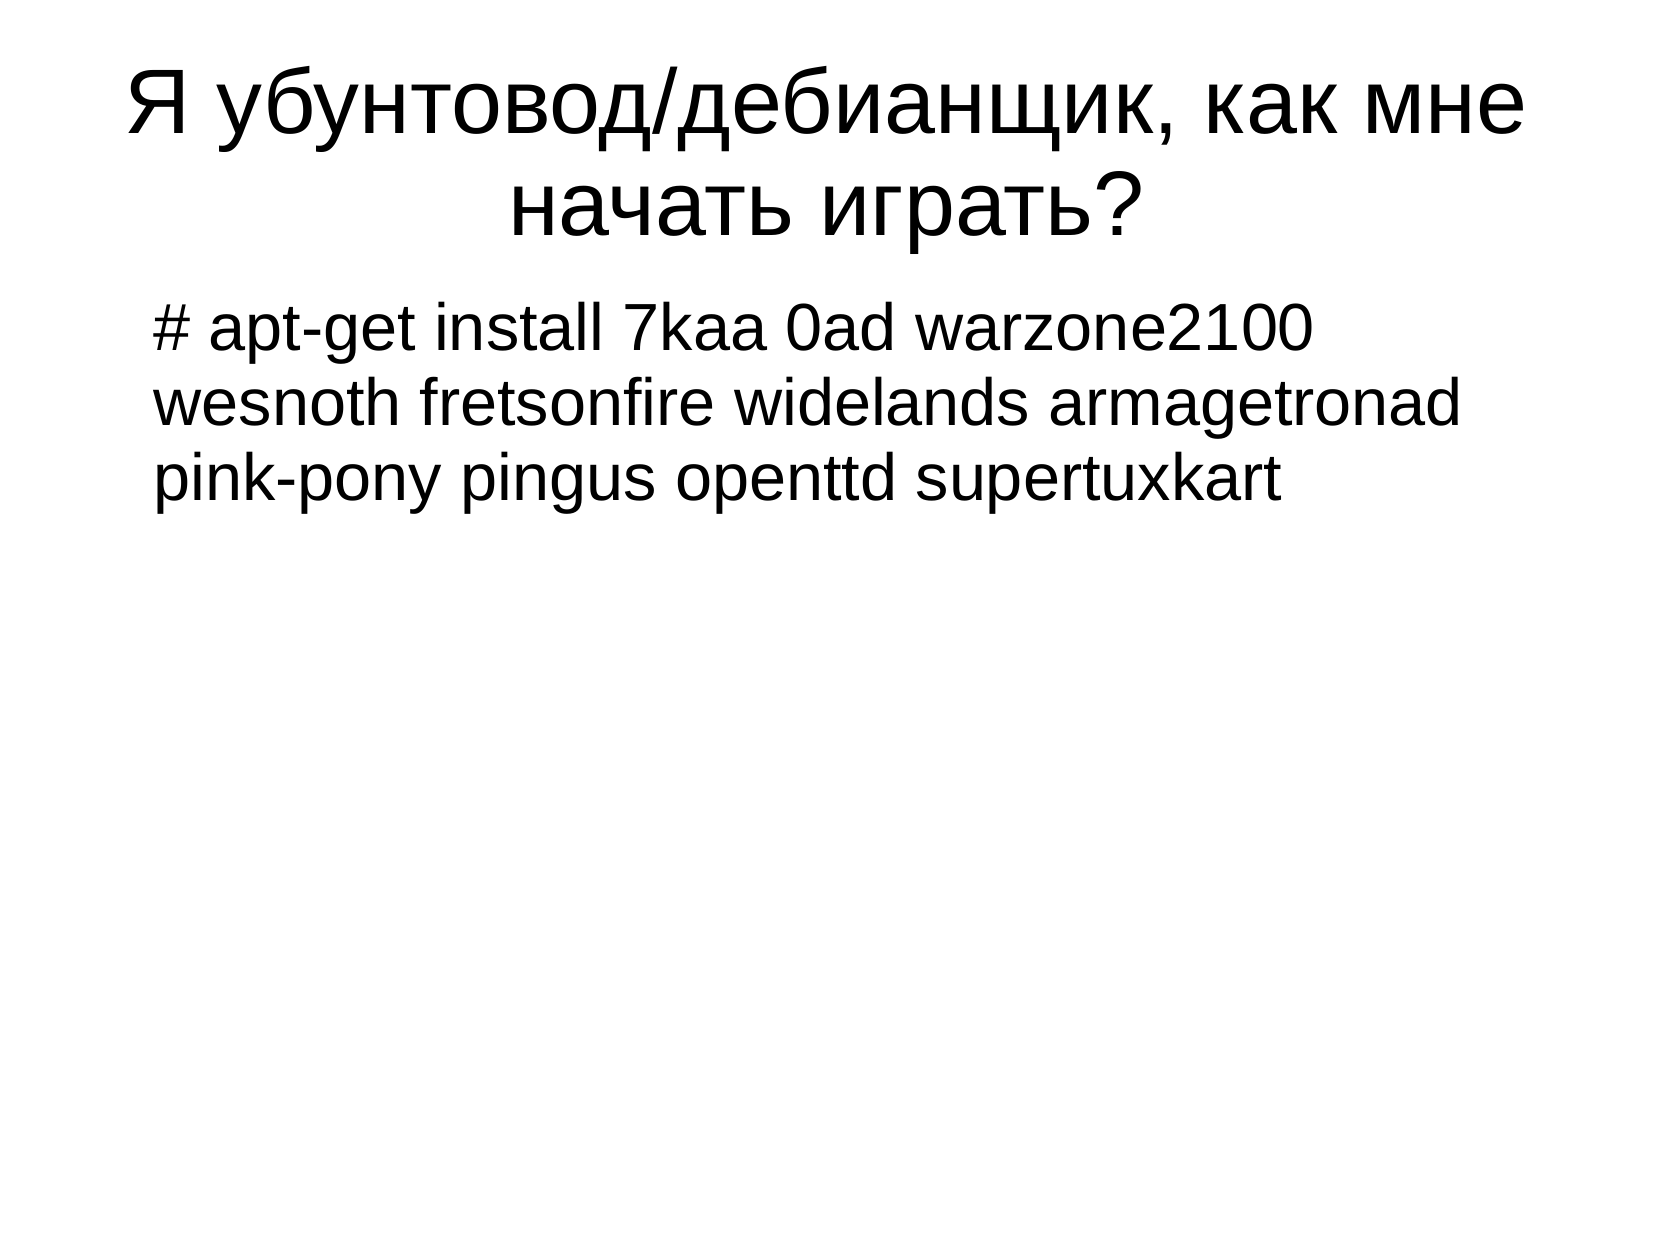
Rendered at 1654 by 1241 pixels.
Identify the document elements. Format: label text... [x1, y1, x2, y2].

title Я убунтовод/дебианщик, как мне начать играть? [82, 49, 1571, 257]
list # apt-get install 7kaa 0ad warzone2100 wesnoth fretsonfire widelands armagetronad pink-pony pingus openttd supertuxkart [82, 290, 1571, 1010]
